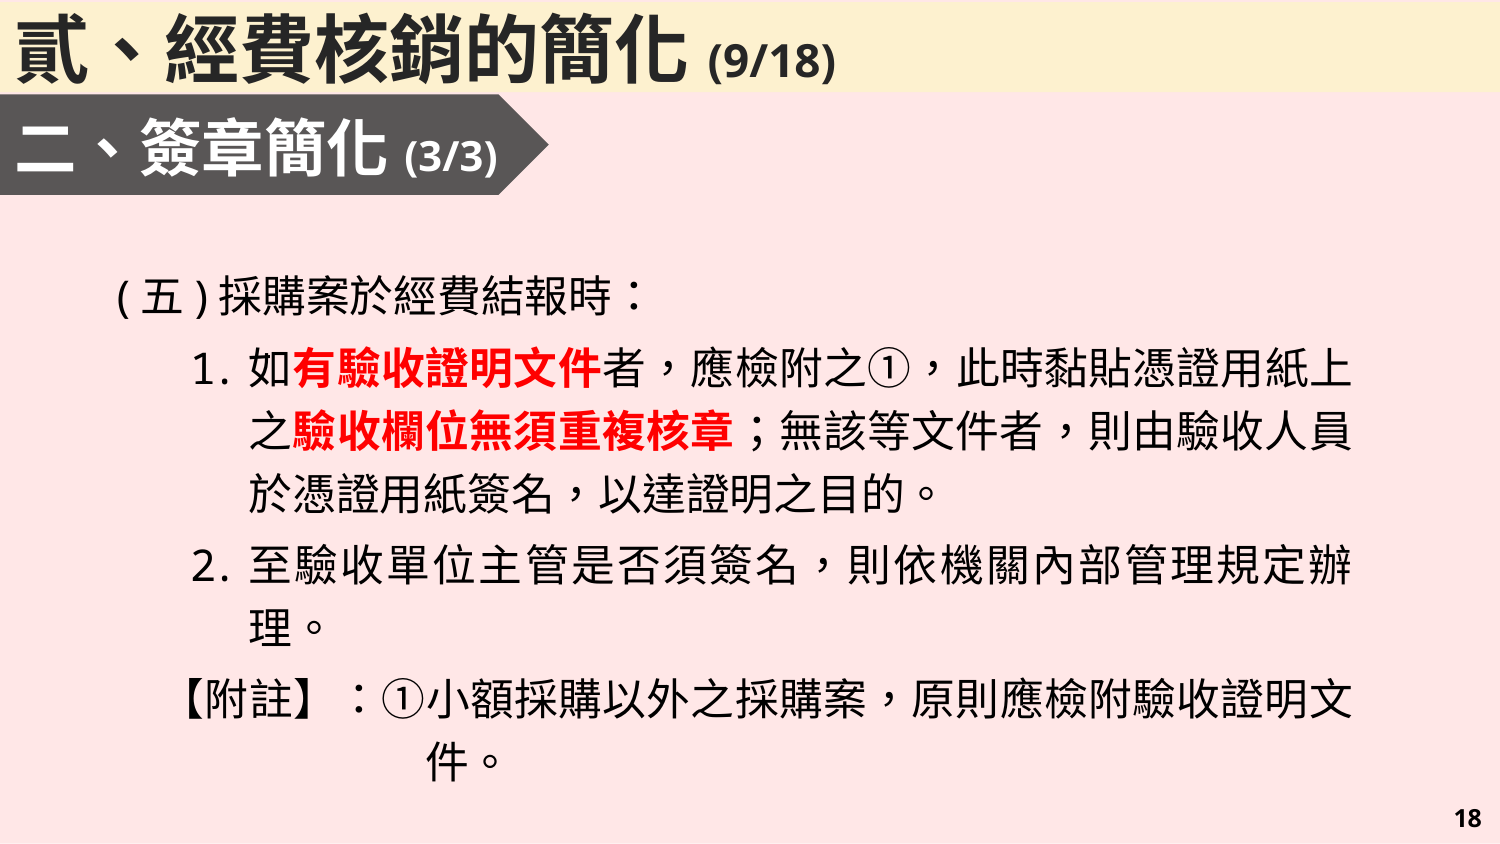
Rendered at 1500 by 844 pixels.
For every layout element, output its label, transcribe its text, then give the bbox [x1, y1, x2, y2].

text_box 貳、經費核銷的簡化(9/18) [0, 2, 1500, 93]
text_box [0, 93, 1500, 844]
slide_number <編號> [1137, 671, 1498, 844]
list (五)採購案於經費結報時： 如有驗收證明文件者，應檢附之①，此時黏貼憑證用紙上之驗收欄位無須重複核章；無該等文件者，則由驗收人員於憑證用紙簽名，以達證明之目的。 至驗收單位主管是否須簽名，則依機關內部管理規定辦理。 【附註】：①小額採購以外之採購案，原則應檢附驗收證明文件。 [101, 251, 1369, 793]
text_box 二、簽章簡化(3/3) [0, 97, 529, 195]
